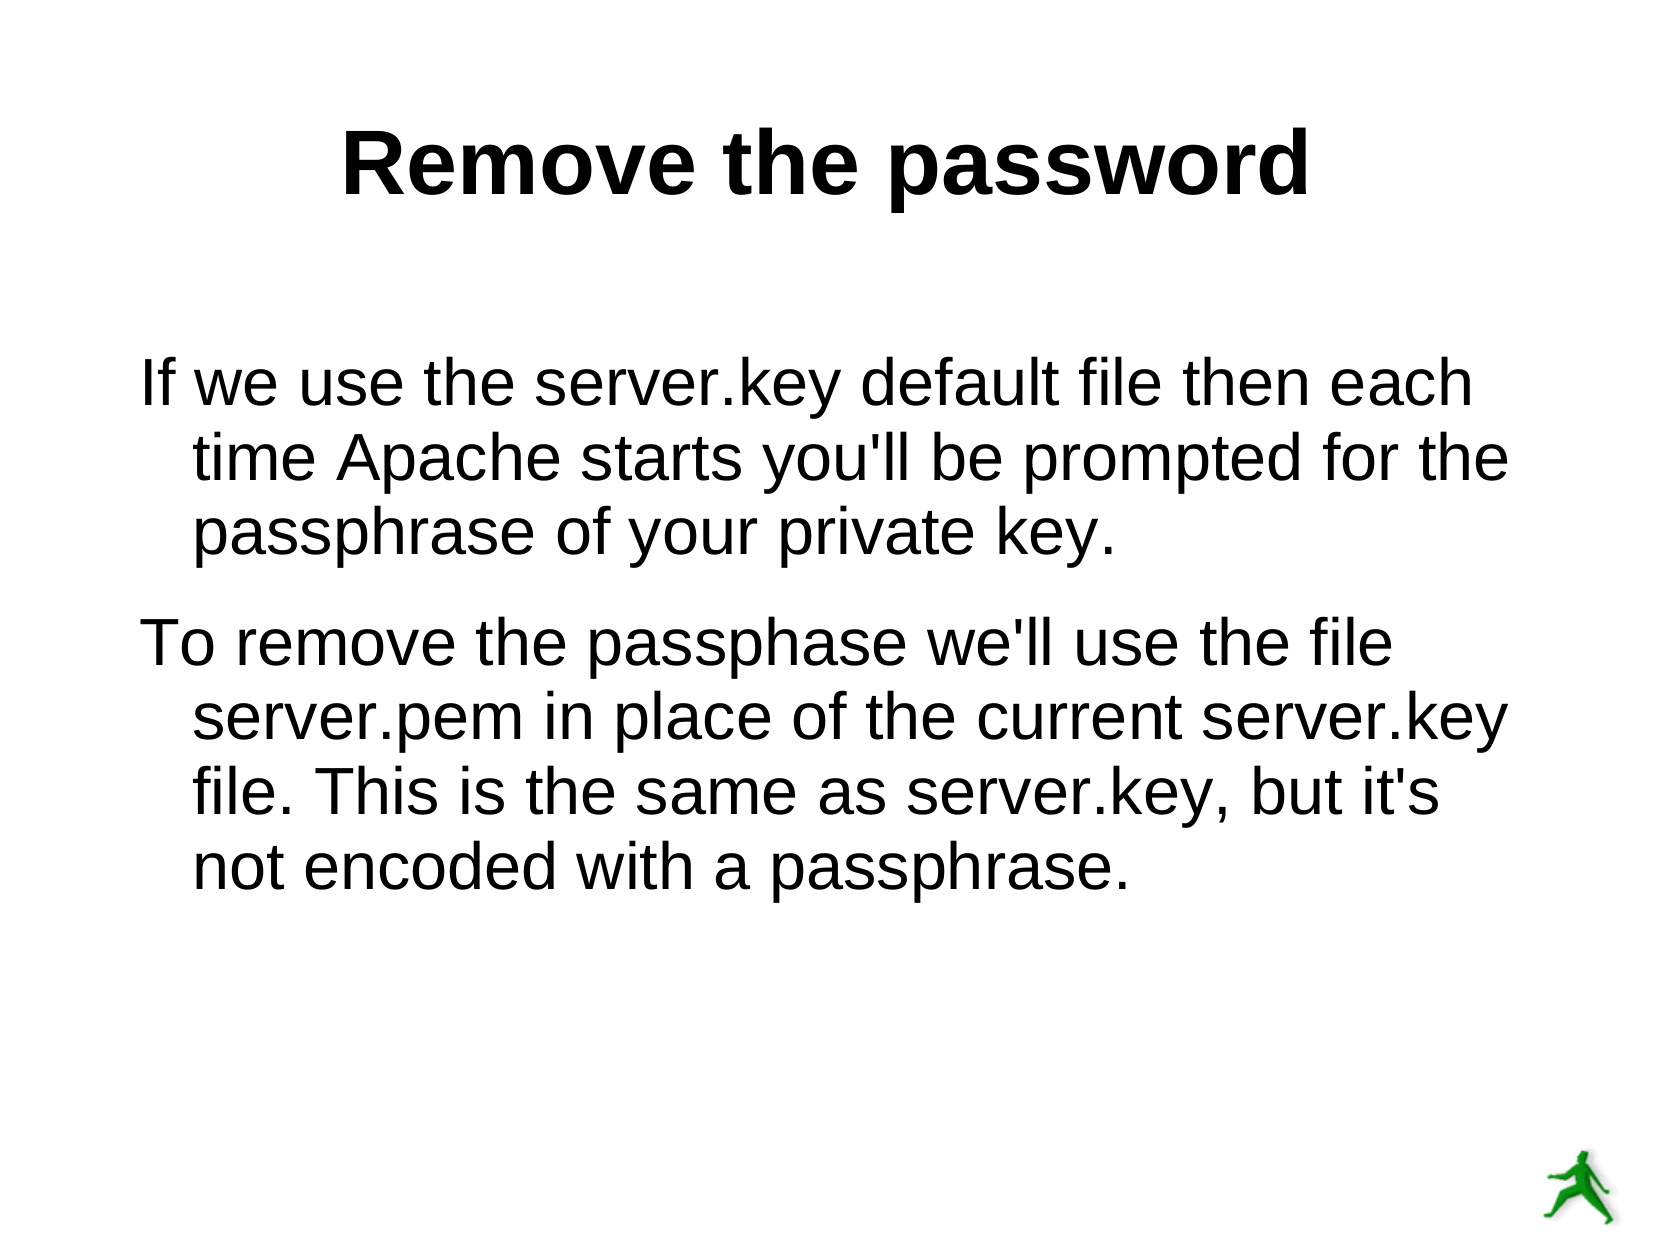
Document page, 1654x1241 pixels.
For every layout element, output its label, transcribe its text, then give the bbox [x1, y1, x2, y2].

list If we use the server.key default file then each time Apache starts you'll be prompted for the passphrase of your private key. To remove the passphase we'll use the file server.pem in place of the current server.key file. This is the same as server.key, but it's not encoded with a passphrase. [121, 344, 1534, 1136]
picture [1541, 1135, 1634, 1227]
title Remove the password [121, 73, 1534, 253]
